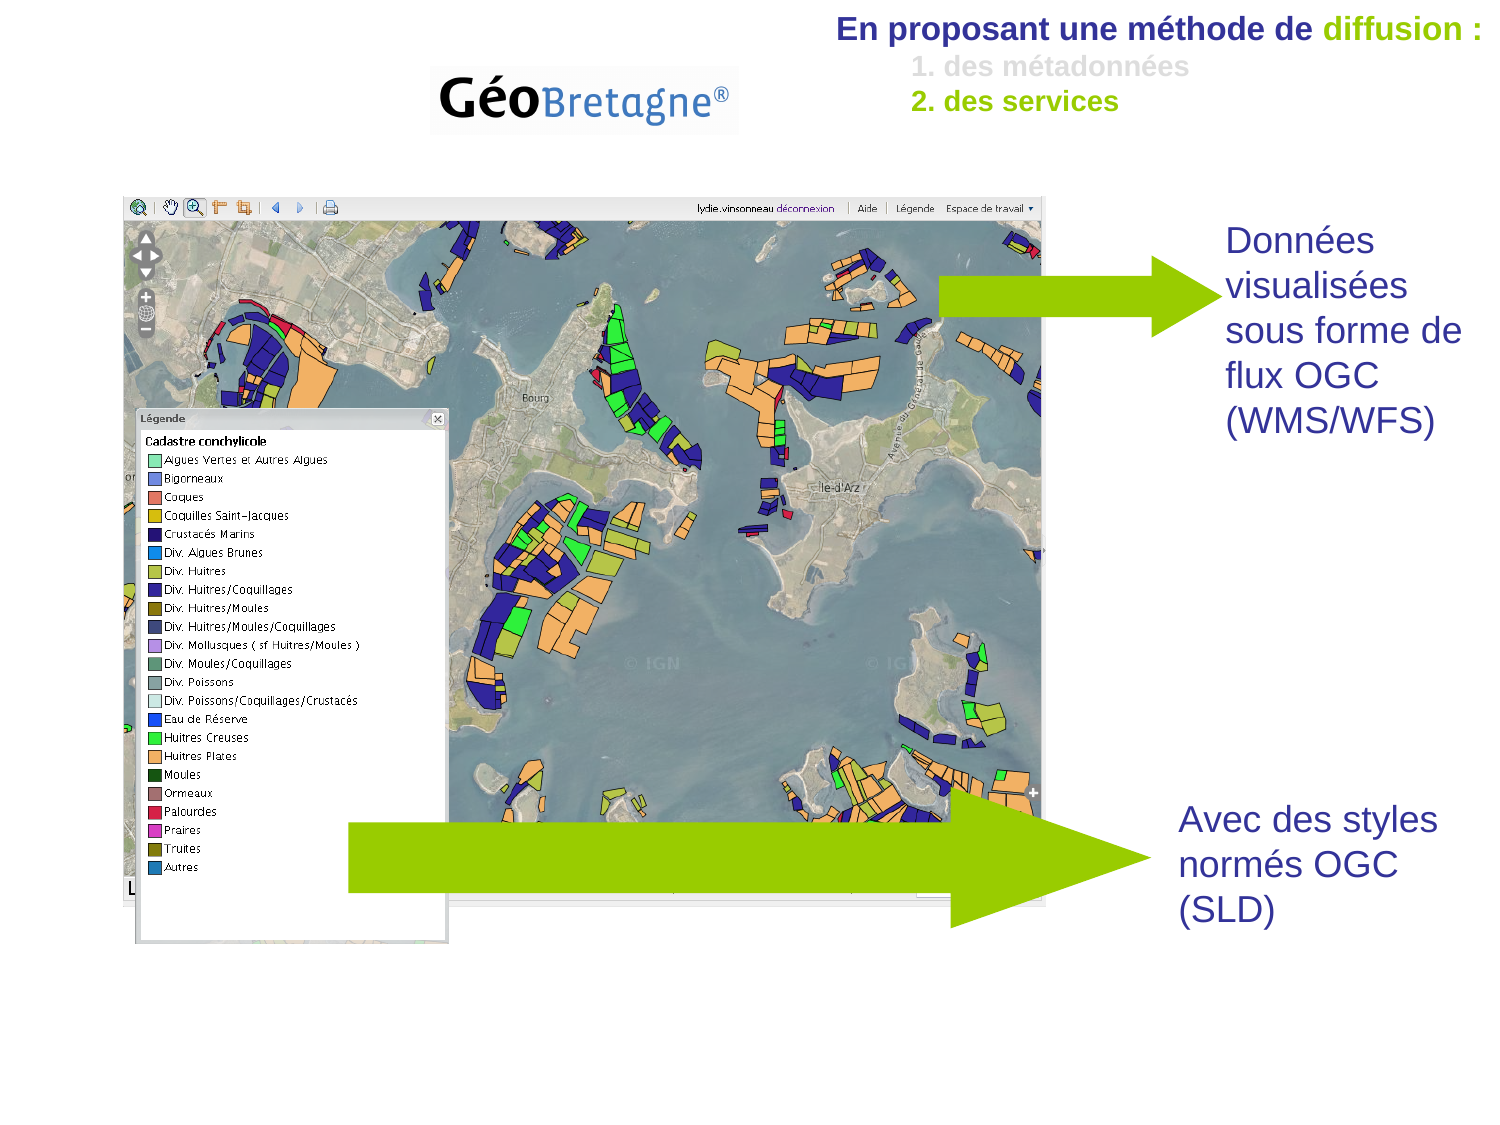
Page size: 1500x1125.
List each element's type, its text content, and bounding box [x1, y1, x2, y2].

text_box En proposant une méthode de diffusion : 1. des métadonnées 2. des services [821, 0, 1499, 126]
text_box [348, 786, 1152, 929]
text_box Données visualisées sous forme de flux OGC (WMS/WFS) [1210, 207, 1500, 449]
picture [0, 0, 1500, 1125]
text_box [939, 255, 1210, 338]
text_box Avec des styles normés OGC (SLD) [1163, 786, 1459, 938]
